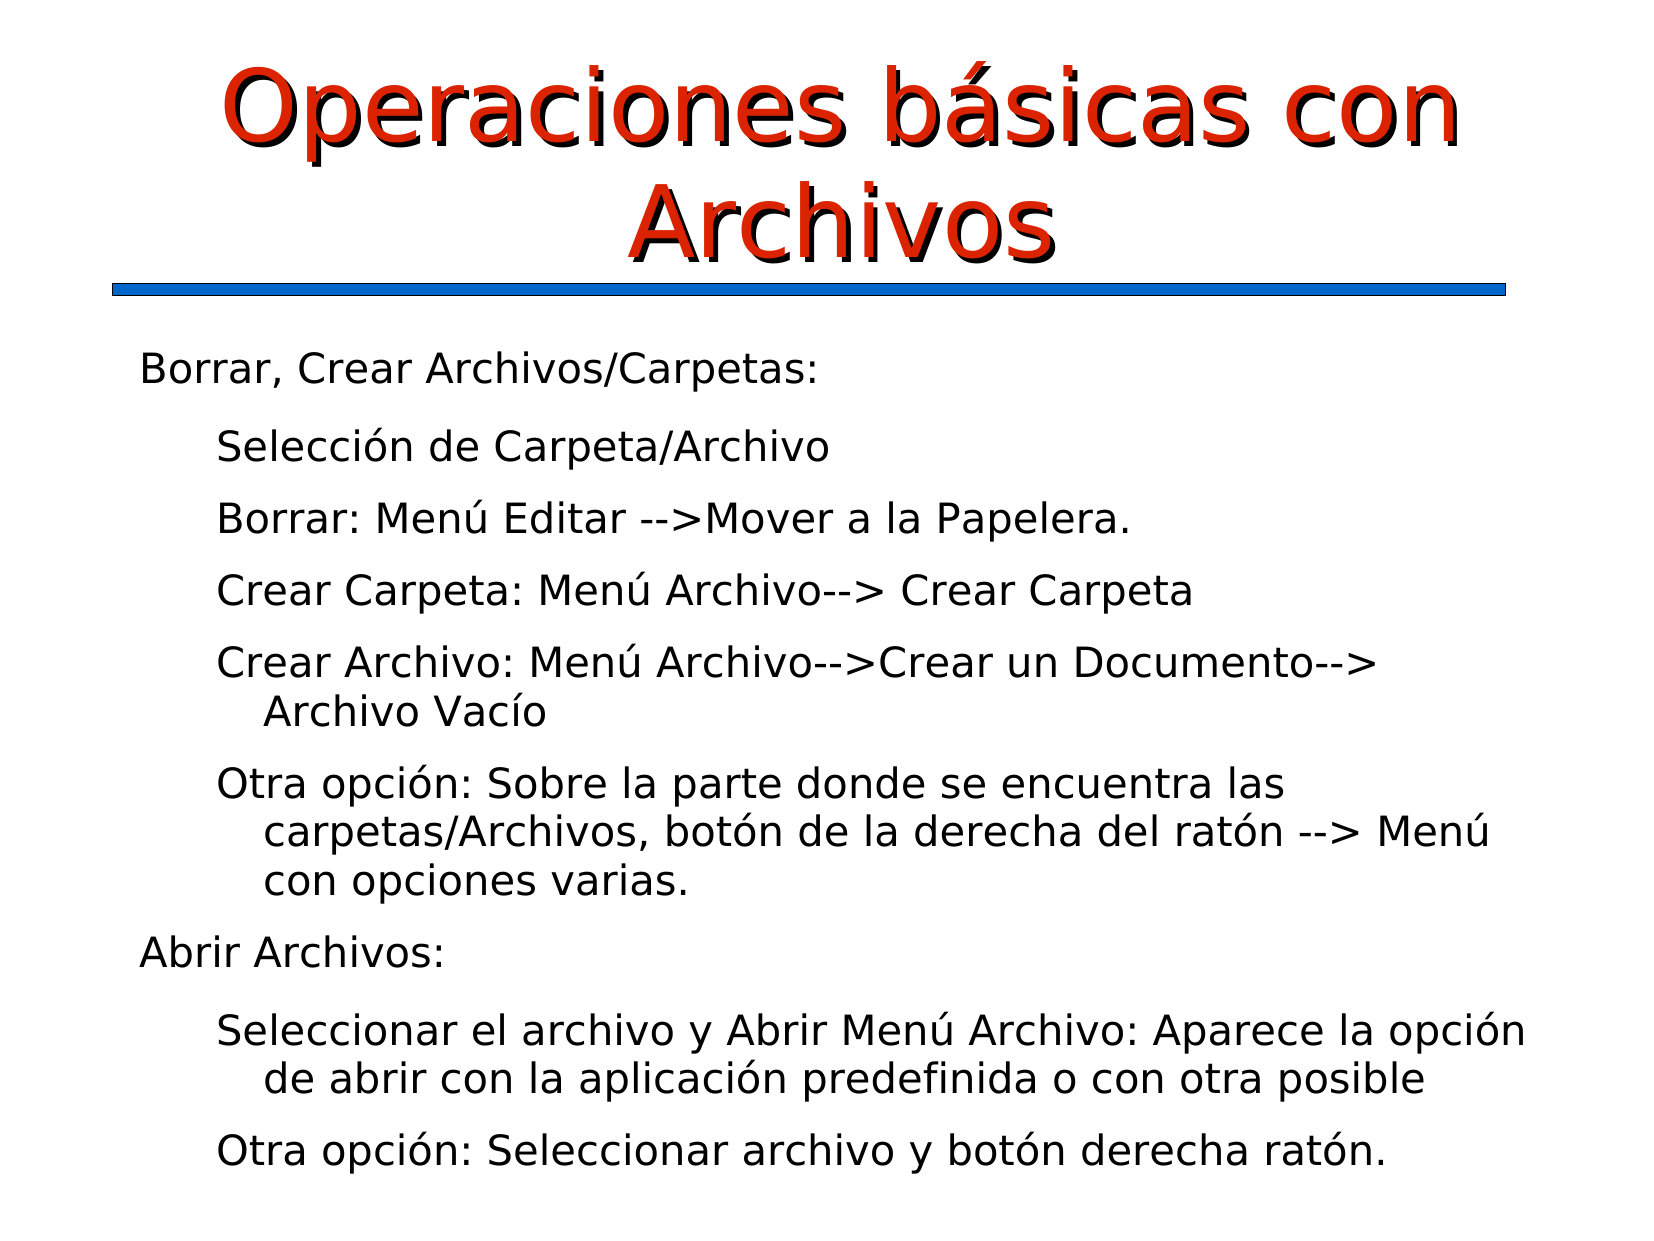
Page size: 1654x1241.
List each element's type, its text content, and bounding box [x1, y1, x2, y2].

title Operaciones básicas con Archivos [29, 48, 1654, 282]
list Borrar, Crear Archivos/Carpetas: Selección de Carpeta/Archivo Borrar: Menú Editar -->Mover a la Papelera. Crear Carpeta: Menú Archivo--> Crear Carpeta Crear Archivo: Menú Archivo-->Crear un Documento--> Archivo Vacío Otra opción: Sobre la parte donde se encuentra las carpetas/Archivos, botón de la derecha del ratón --> Menú con opciones varias. Abrir Archivos: Seleccionar el archivo y Abrir Menú Archivo: Aparece la opción de abrir con la aplicación predefinida o con otra posible Otra opción: Seleccionar archivo y botón derecha ratón. [121, 344, 1534, 1225]
